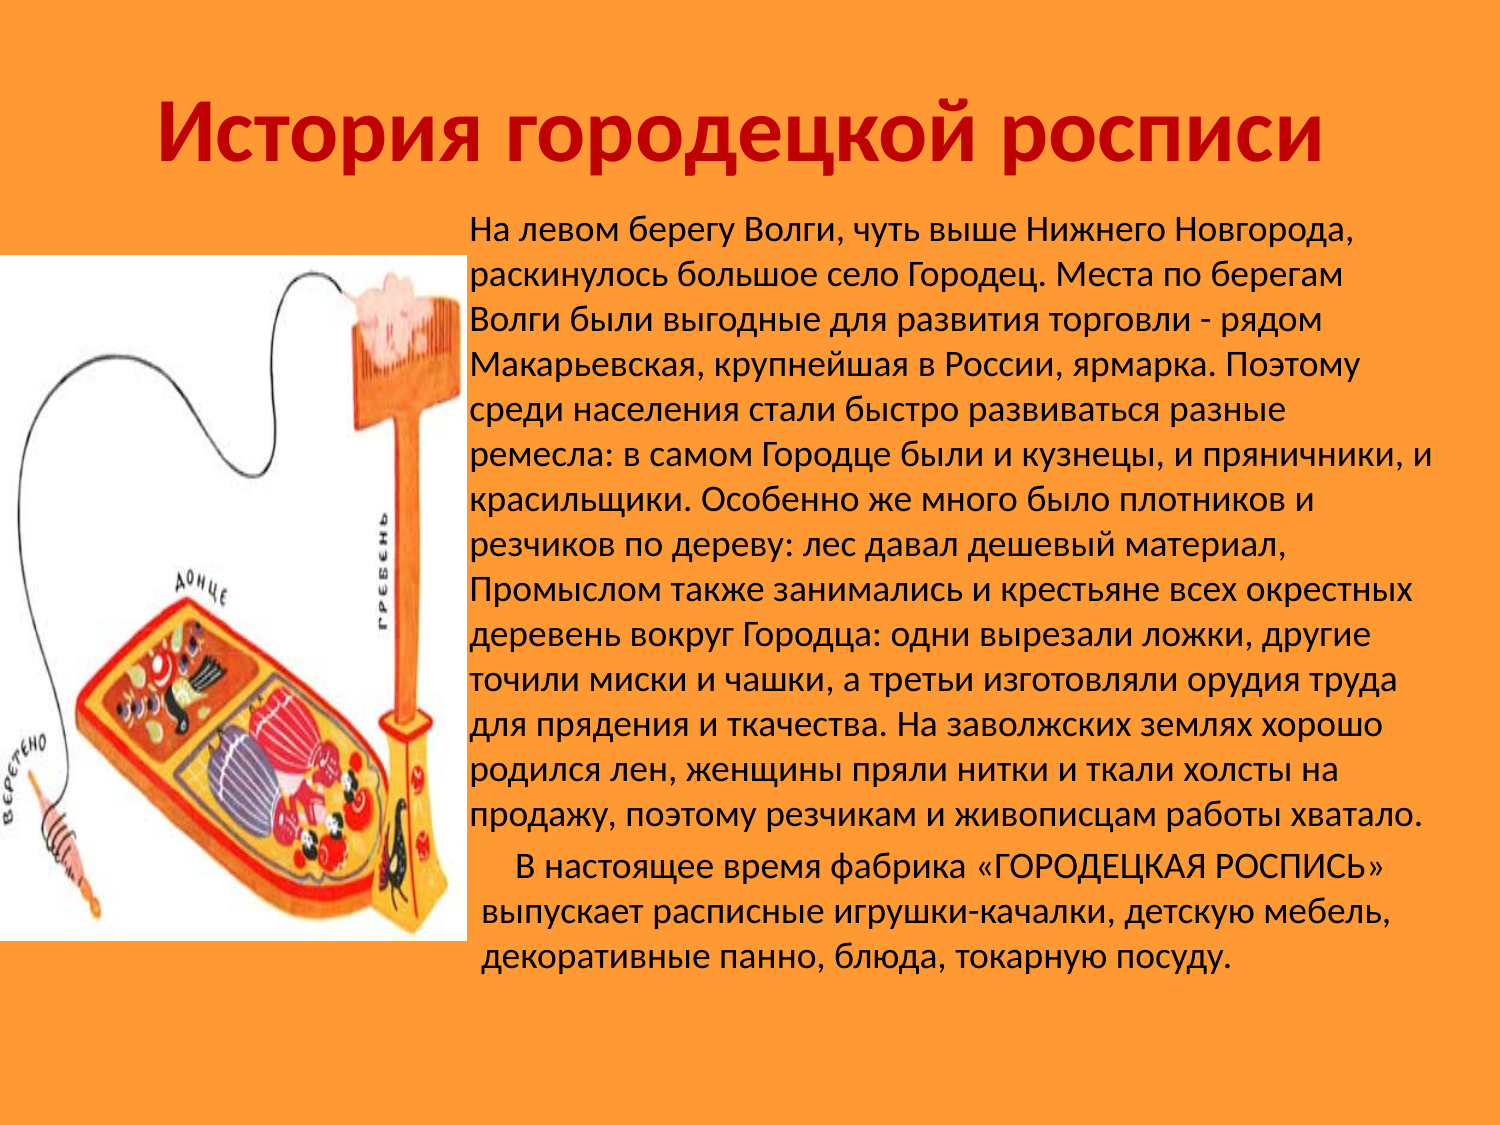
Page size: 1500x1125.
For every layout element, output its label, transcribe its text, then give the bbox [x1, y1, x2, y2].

title История городецкой росписи [112, 31, 1371, 219]
text_box На левом берегу Волги, чуть выше Нижнего Новгорода, раскинулось большое село Городец. Места по берегам Волги были выгодные для развития торговли - рядом Макарьевская, крупнейшая в России, ярмарка. Поэтому среди населения стали быстро развиваться разные ремесла: в самом Городце были и кузнецы, и пряничники, и красильщики. Особенно же много было плотников и резчиков по дереву: лес давал дешевый материал, Промыслом также занимались и крестьяне всех окрестных деревень вокруг Городца: одни вырезали ложки, другие точили миски и чашки, а третьи изготовляли орудия труда для прядения и ткачества. На заволжских землях хорошо родился лен, женщины пряли нитки и ткали холсты на продажу, поэтому резчикам и живописцам работы хватало. [454, 196, 1456, 842]
picture [0, 255, 467, 941]
text_box В настоящее время фабрика «ГОРОДЕЦКАЯ РОСПИСЬ» выпускает расписные игрушки-качалки, детскую мебель, декоративные панно, блюда, токарную посуду. [466, 834, 1447, 984]
